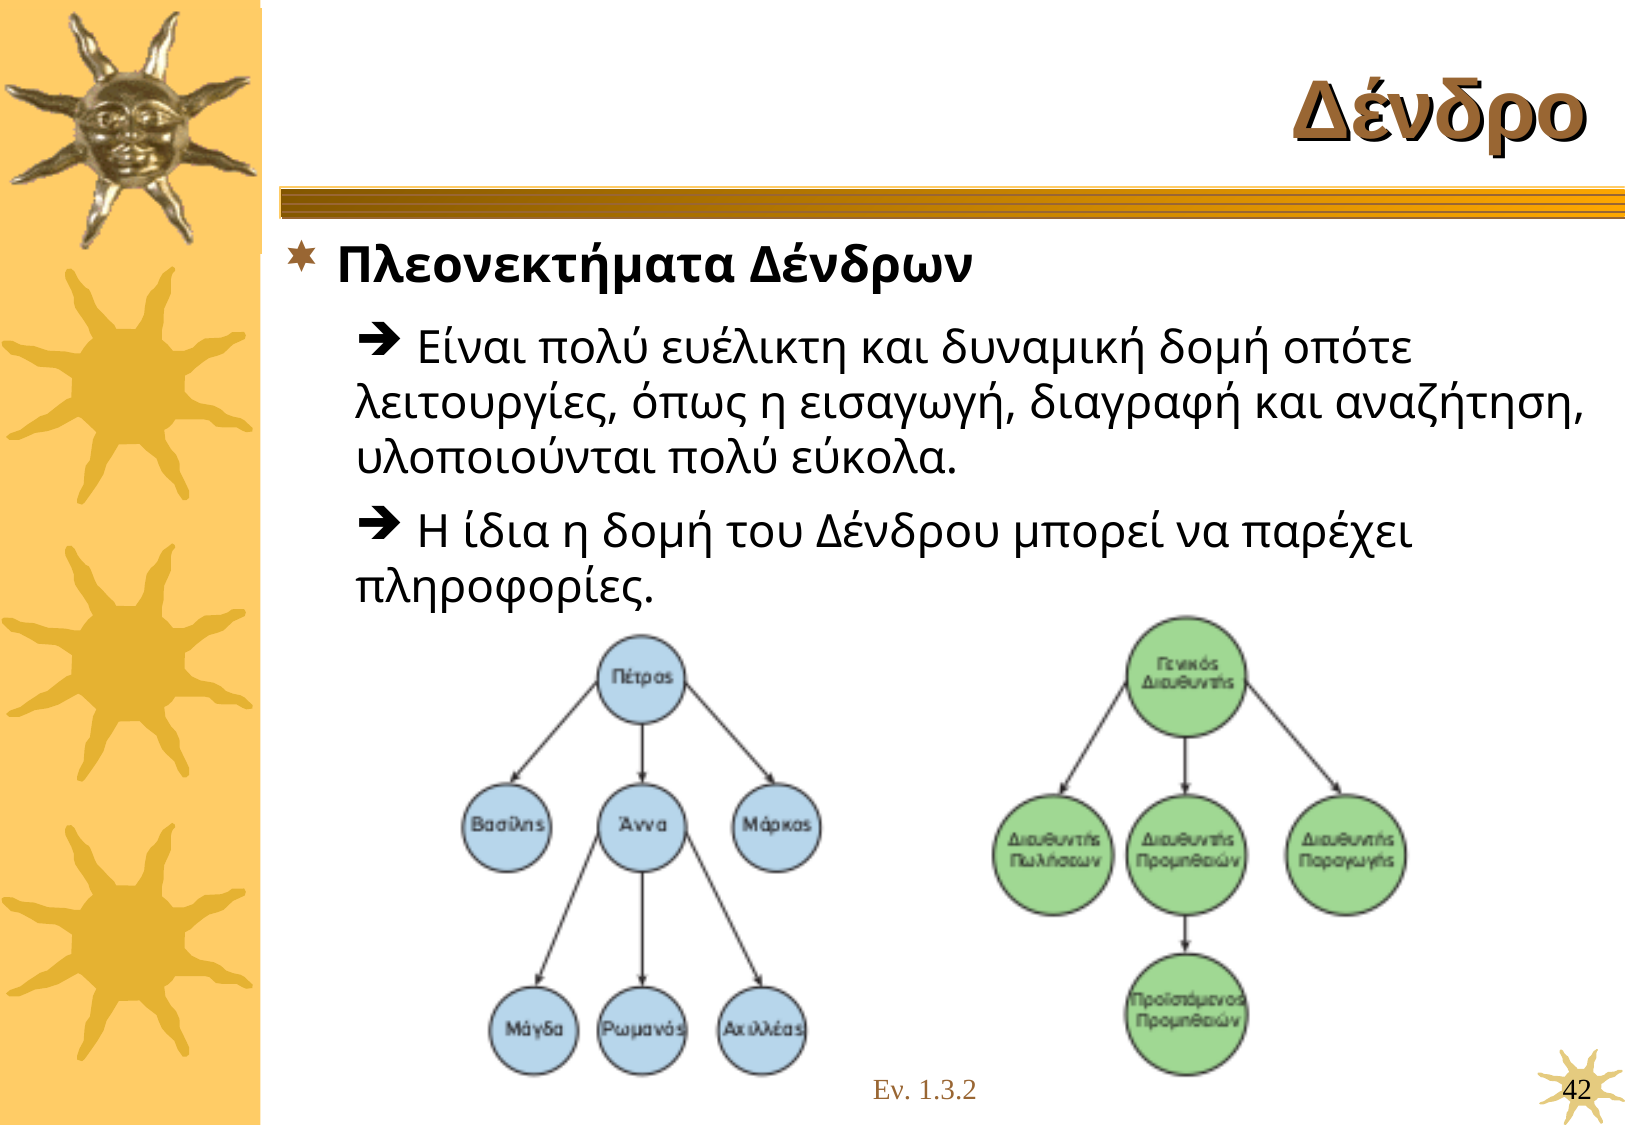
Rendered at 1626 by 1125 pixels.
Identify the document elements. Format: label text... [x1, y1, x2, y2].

text_box Πλεονεκτήματα Δένδρων Είναι πολύ ευέλικτη και δυναμική δομή οπότε λειτουργίες, όπως η εισαγωγή, διαγραφή και αναζήτηση, υλοποιούνται πολύ εύκολα. Η ίδια η δομή του Δένδρου μπορεί να παρέχει πληροφορίες. [265, 224, 1625, 650]
text_box Δένδρο [0, 0, 1625, 163]
picture [1, 163, 262, 254]
picture [442, 625, 837, 1093]
picture [977, 608, 1418, 1093]
